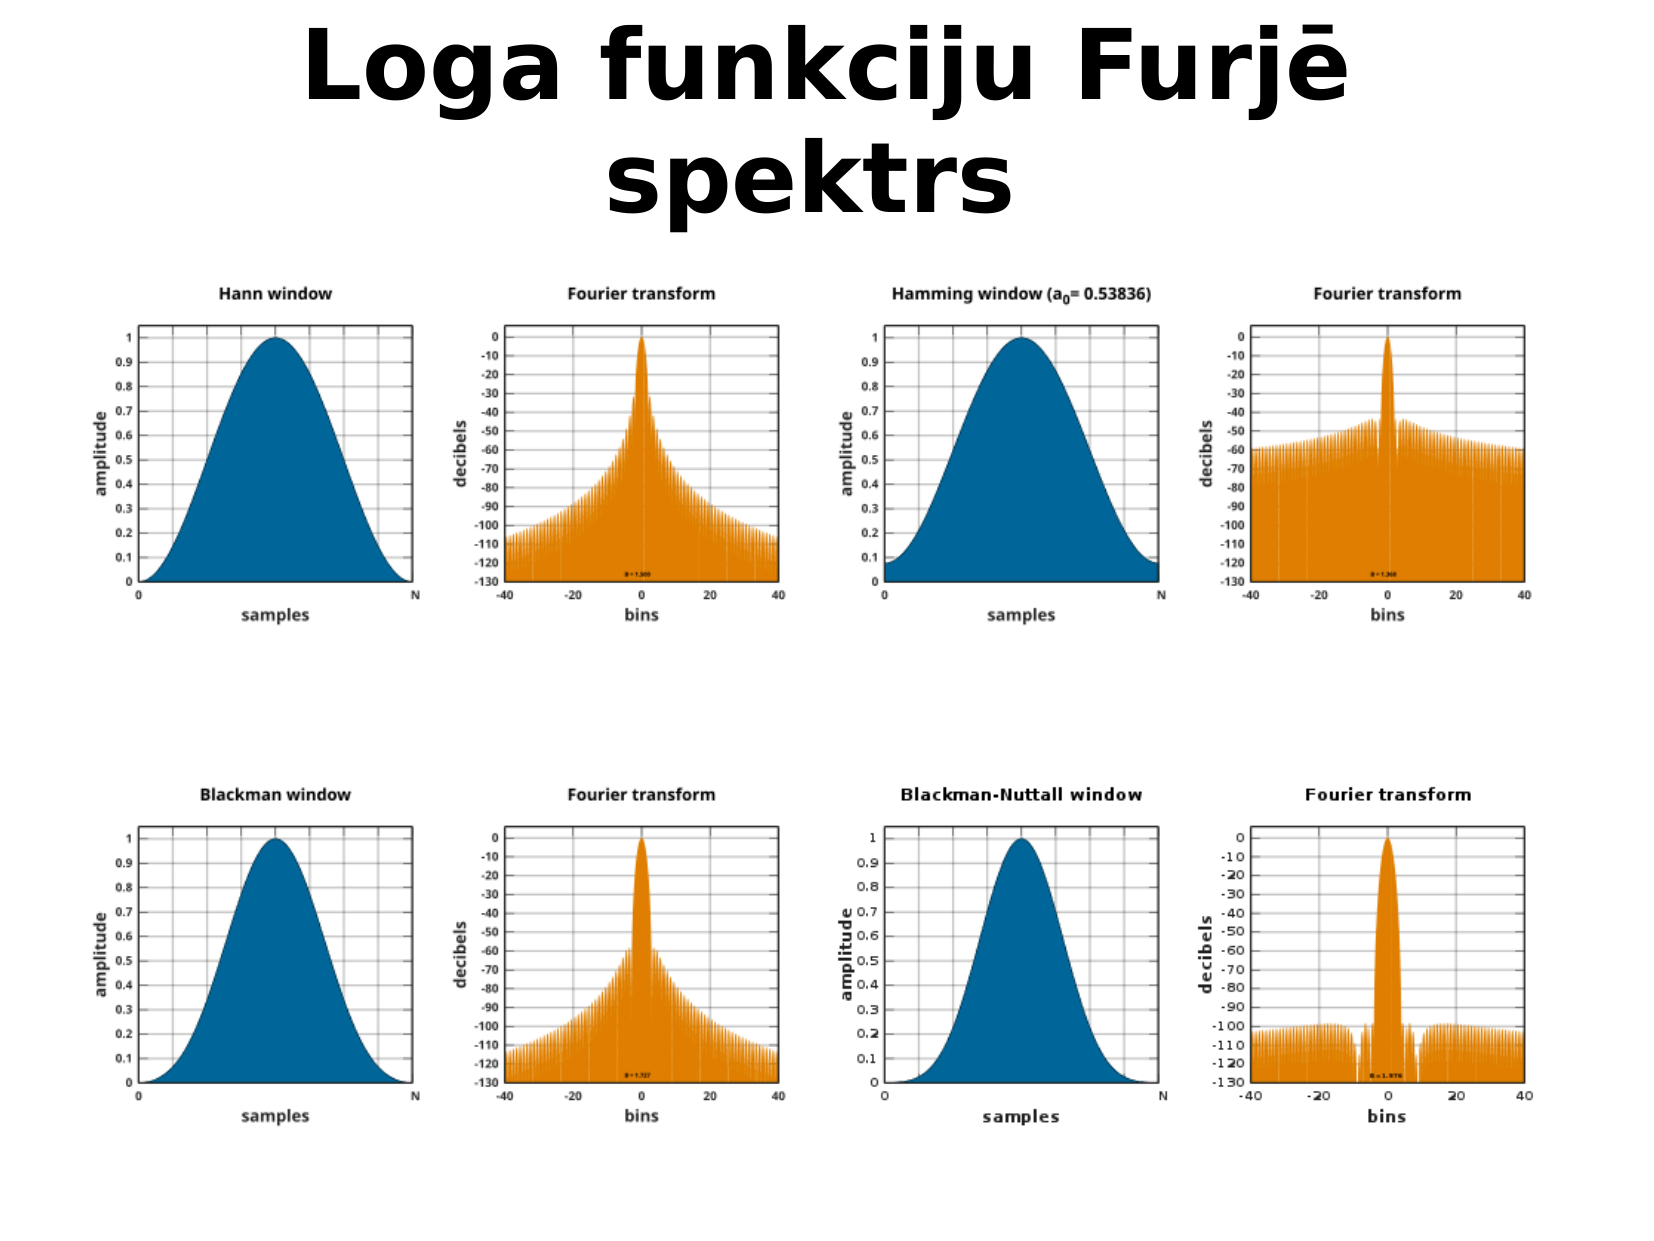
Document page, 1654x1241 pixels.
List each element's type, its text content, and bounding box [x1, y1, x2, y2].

picture [82, 777, 793, 1133]
picture [828, 276, 1539, 632]
picture [82, 276, 793, 632]
picture [828, 777, 1539, 1133]
title Loga funkciju Furjē spektrs [82, 8, 1571, 236]
